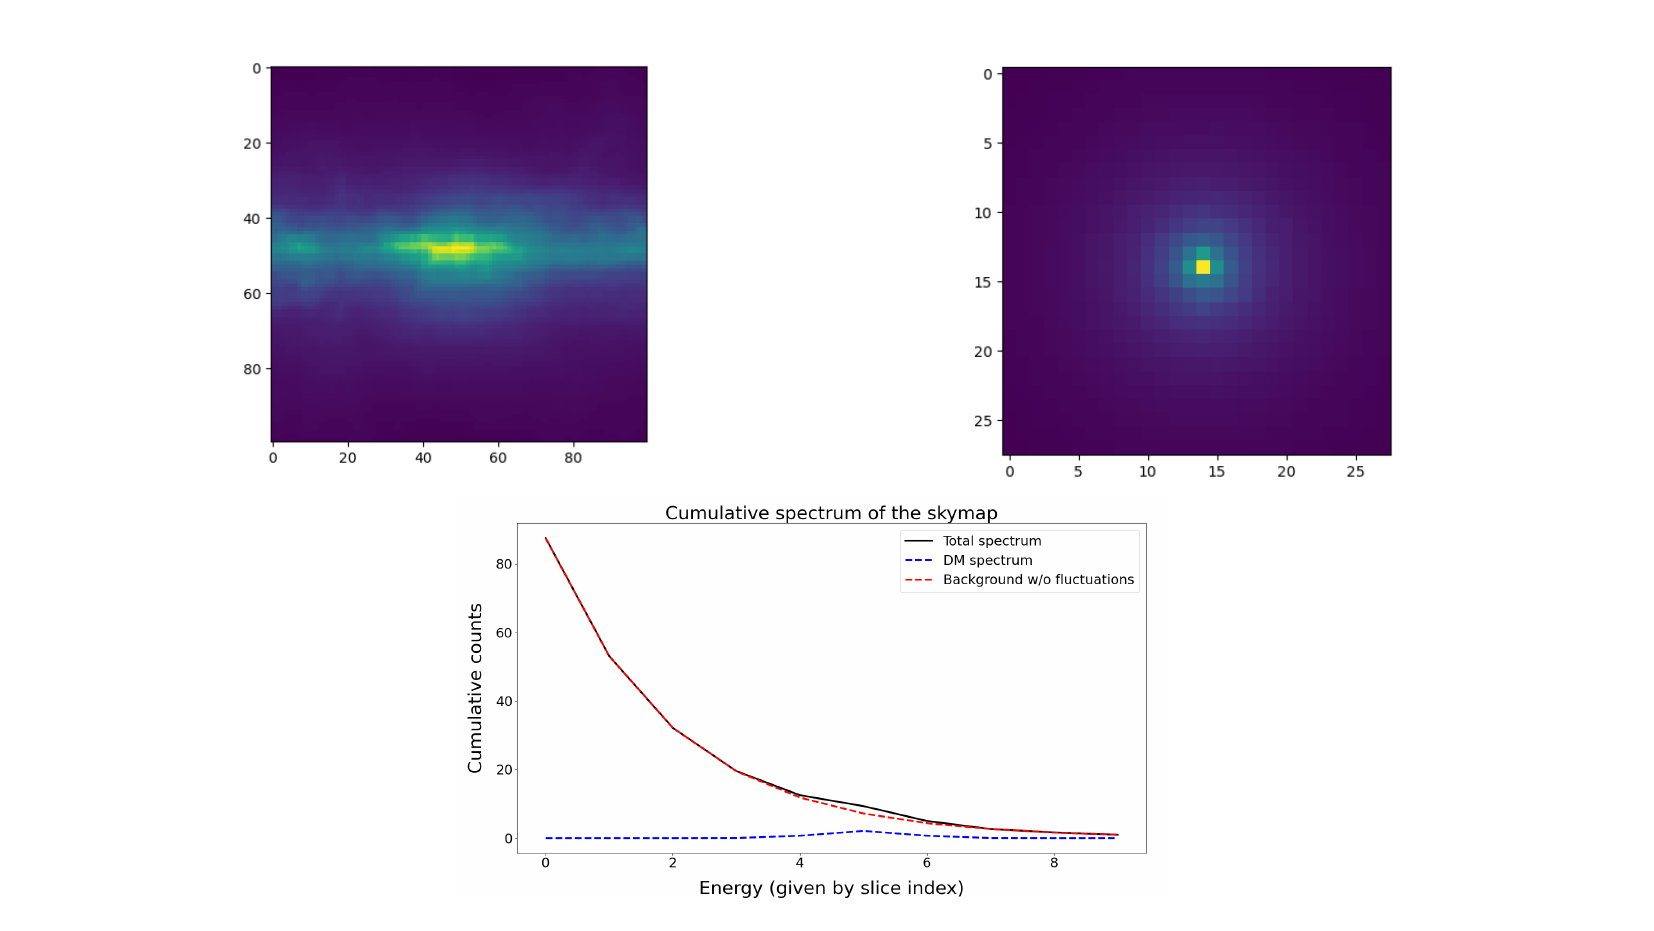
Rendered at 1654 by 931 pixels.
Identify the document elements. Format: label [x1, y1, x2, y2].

picture [225, 44, 676, 481]
picture [975, 47, 1410, 483]
picture [455, 494, 1171, 901]
